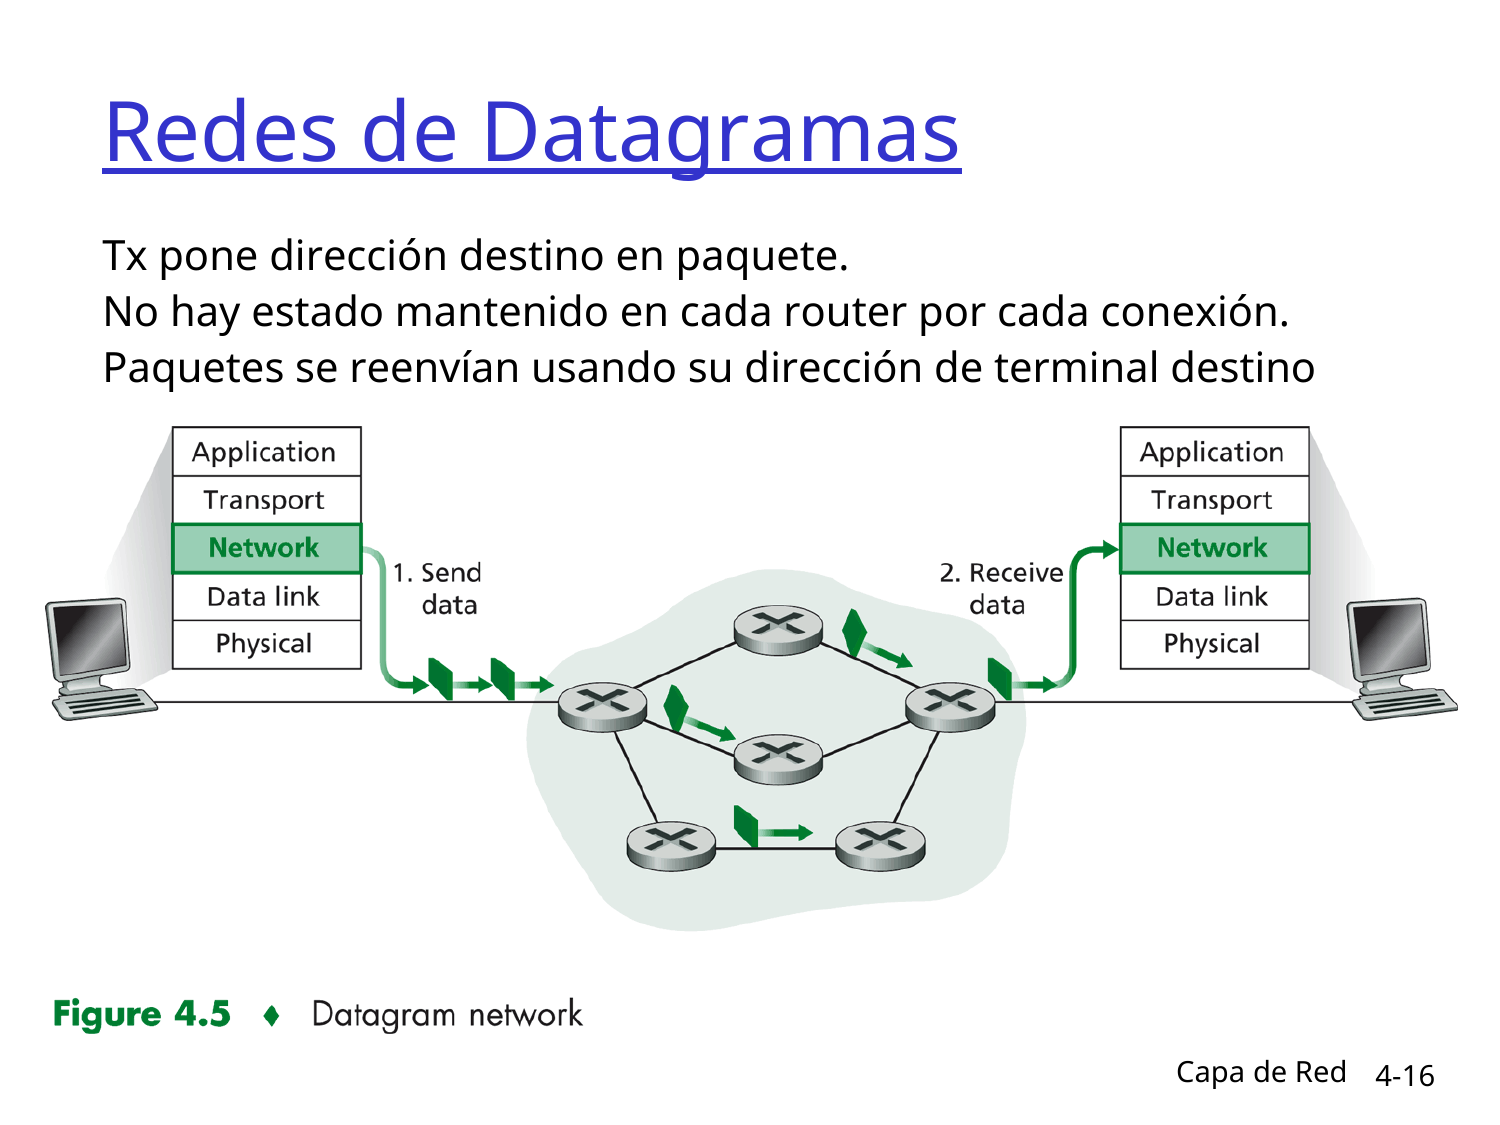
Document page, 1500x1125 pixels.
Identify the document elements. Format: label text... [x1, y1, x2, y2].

picture [45, 426, 1458, 1034]
list Tx pone dirección destino en paquete. No hay estado mantenido en cada router por cada conexión. Paquetes se reenvían usando su dirección de terminal destino [87, 226, 1420, 415]
title Redes de Datagramas [87, 37, 1363, 225]
